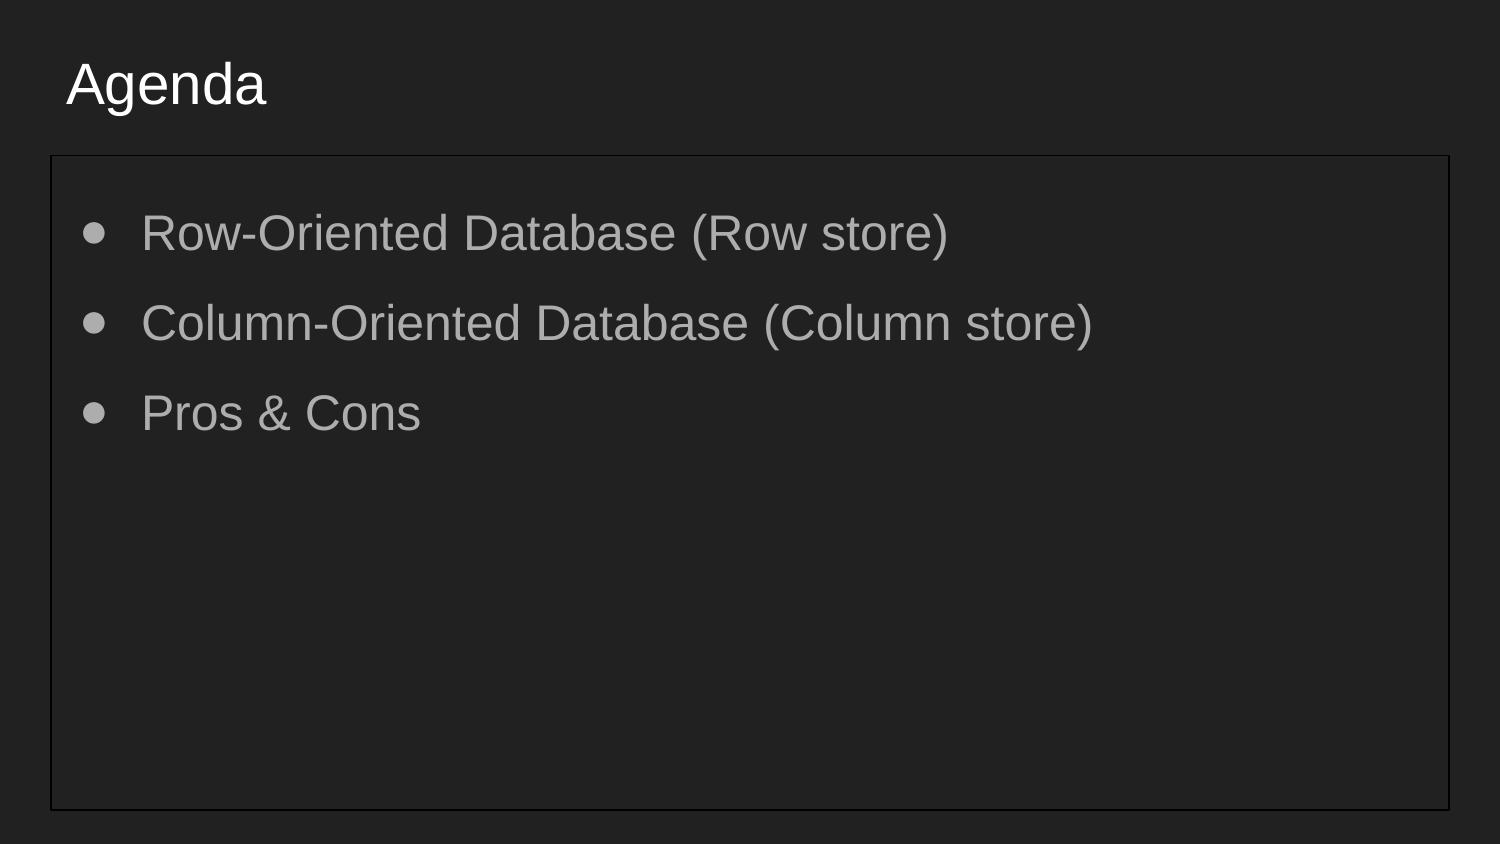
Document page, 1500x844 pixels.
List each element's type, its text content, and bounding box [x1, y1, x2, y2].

list Row-Oriented Database (Row store) Column-Oriented Database (Column store) Pros & Cons [51, 155, 1449, 811]
title Agenda [51, 30, 1449, 125]
